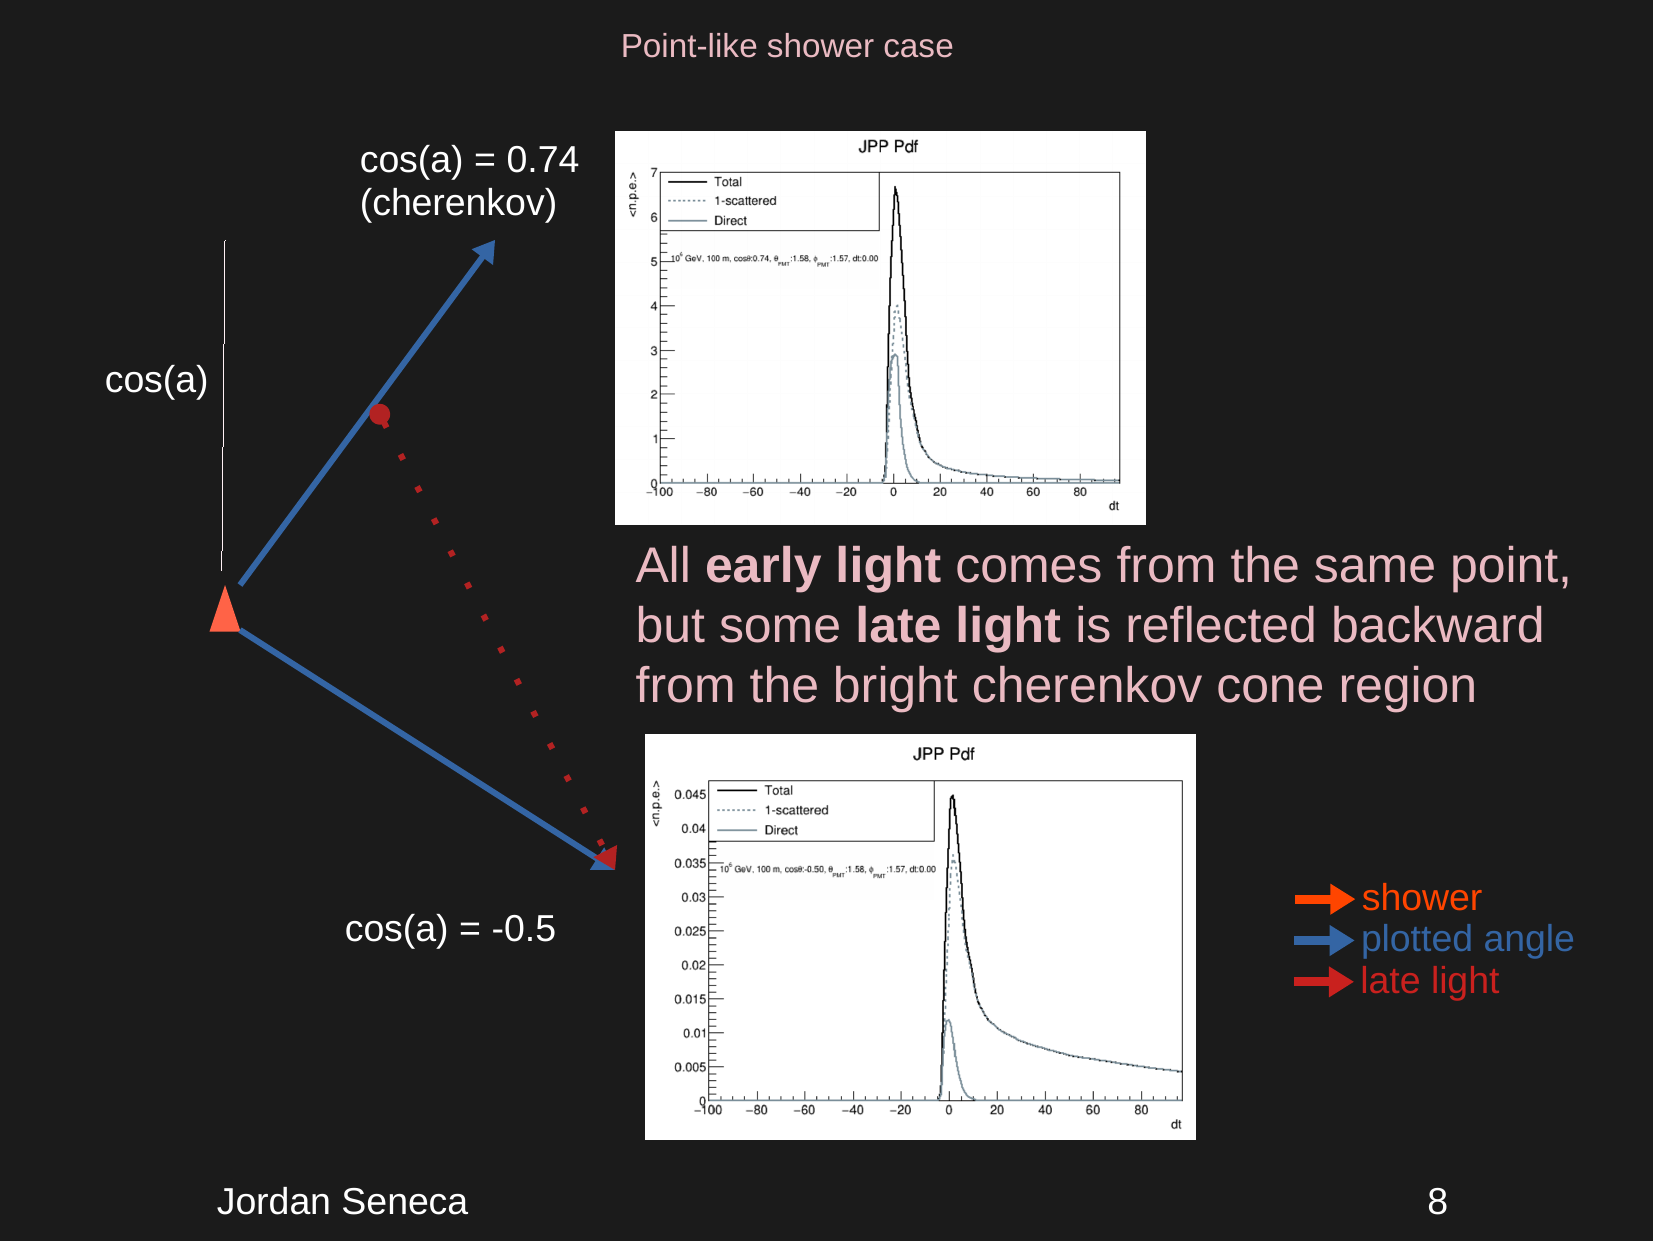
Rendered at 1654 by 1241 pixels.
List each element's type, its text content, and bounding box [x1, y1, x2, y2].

text_box Point-like shower case [570, 16, 1654, 166]
text_box plotted angle [1346, 910, 1591, 968]
text_box cos(a) = 0.74 (cherenkov) [345, 131, 646, 231]
text_box cos(a) = -0.5 [330, 900, 631, 999]
text_box cos(a) [90, 351, 391, 451]
text_box late light [1345, 951, 1515, 1009]
text_box All early light comes from the same point, but some late light is reflected backward from the bright cherenkov cone region [584, 524, 1654, 720]
text_box shower [1347, 869, 1498, 910]
picture [645, 734, 1196, 1141]
picture [615, 131, 1146, 524]
